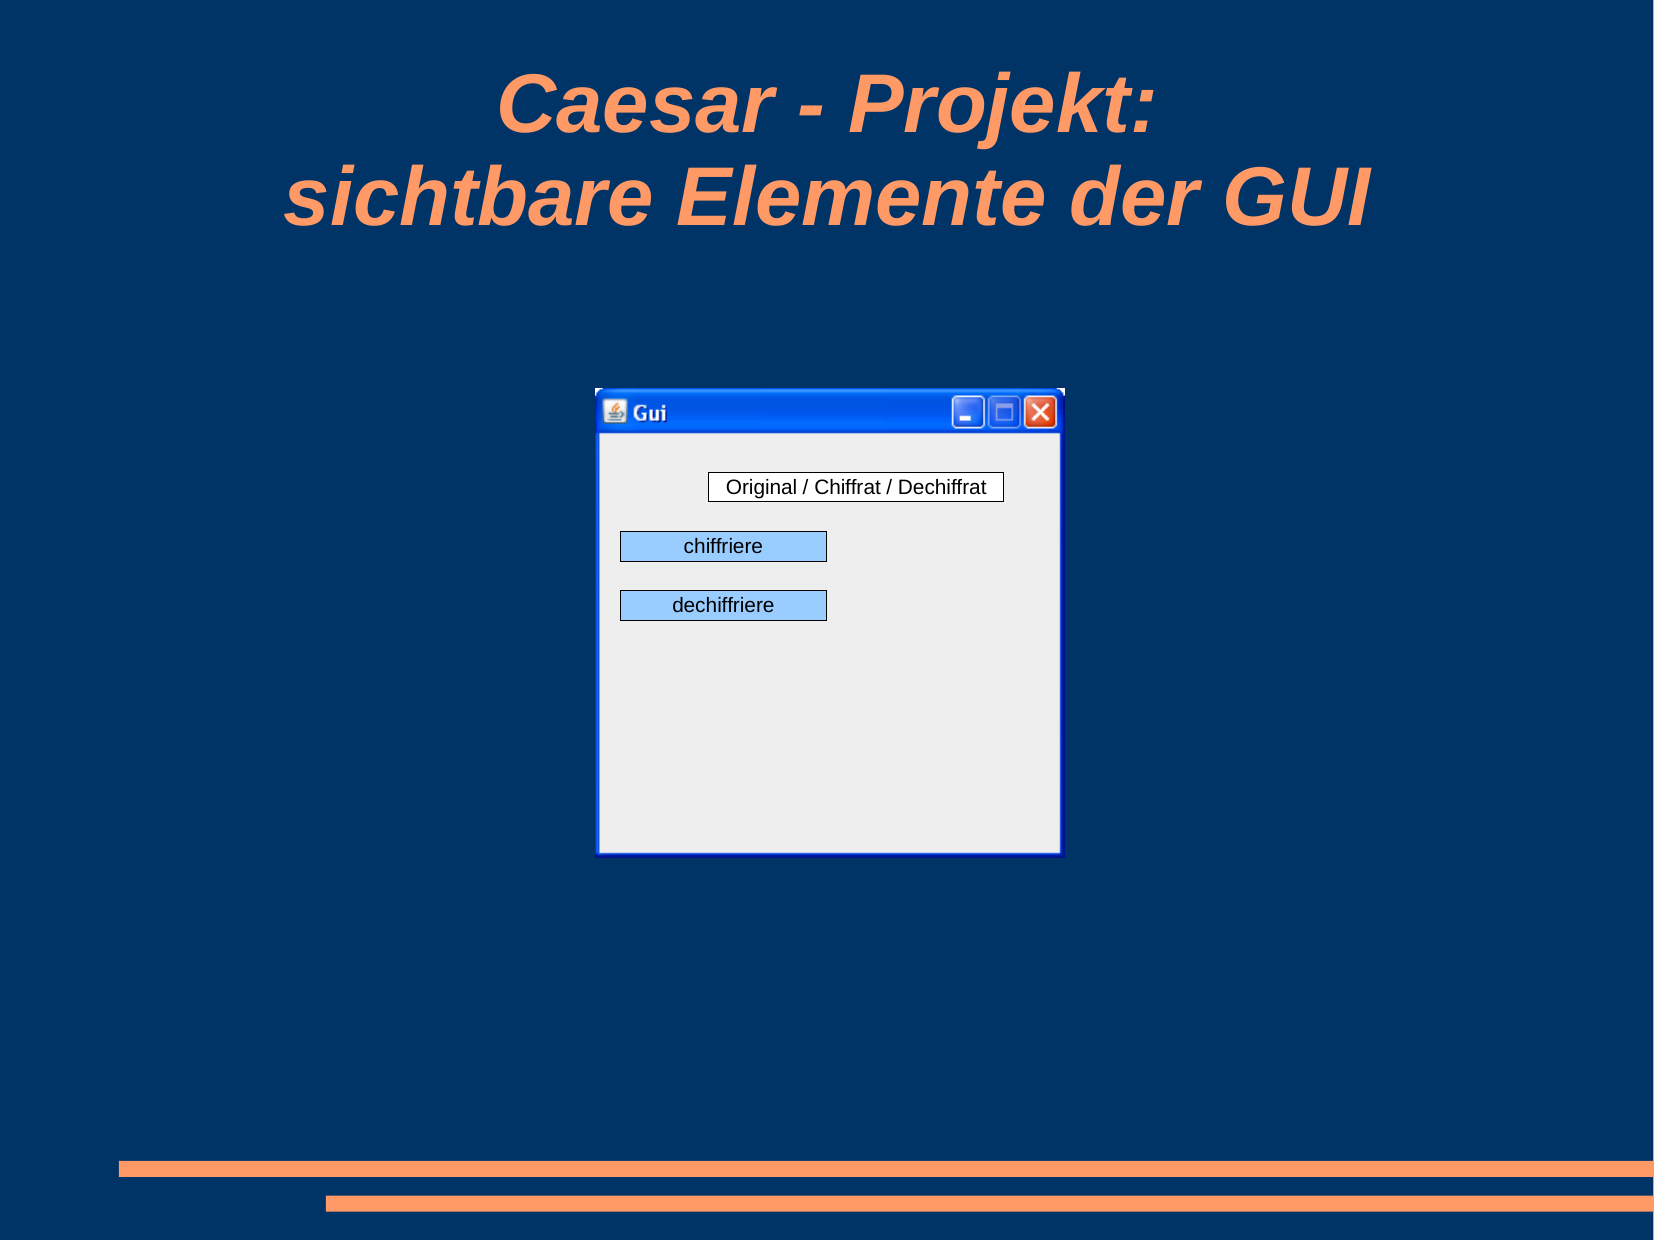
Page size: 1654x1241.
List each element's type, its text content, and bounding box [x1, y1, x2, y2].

text_box Original / Chiffrat / Dechiffrat [708, 472, 1004, 502]
title Caesar - Projekt: sichtbare Elemente der GUI [121, 53, 1534, 247]
picture [595, 388, 1065, 858]
text_box dechiffriere [620, 590, 827, 621]
text_box chiffriere [620, 531, 827, 562]
